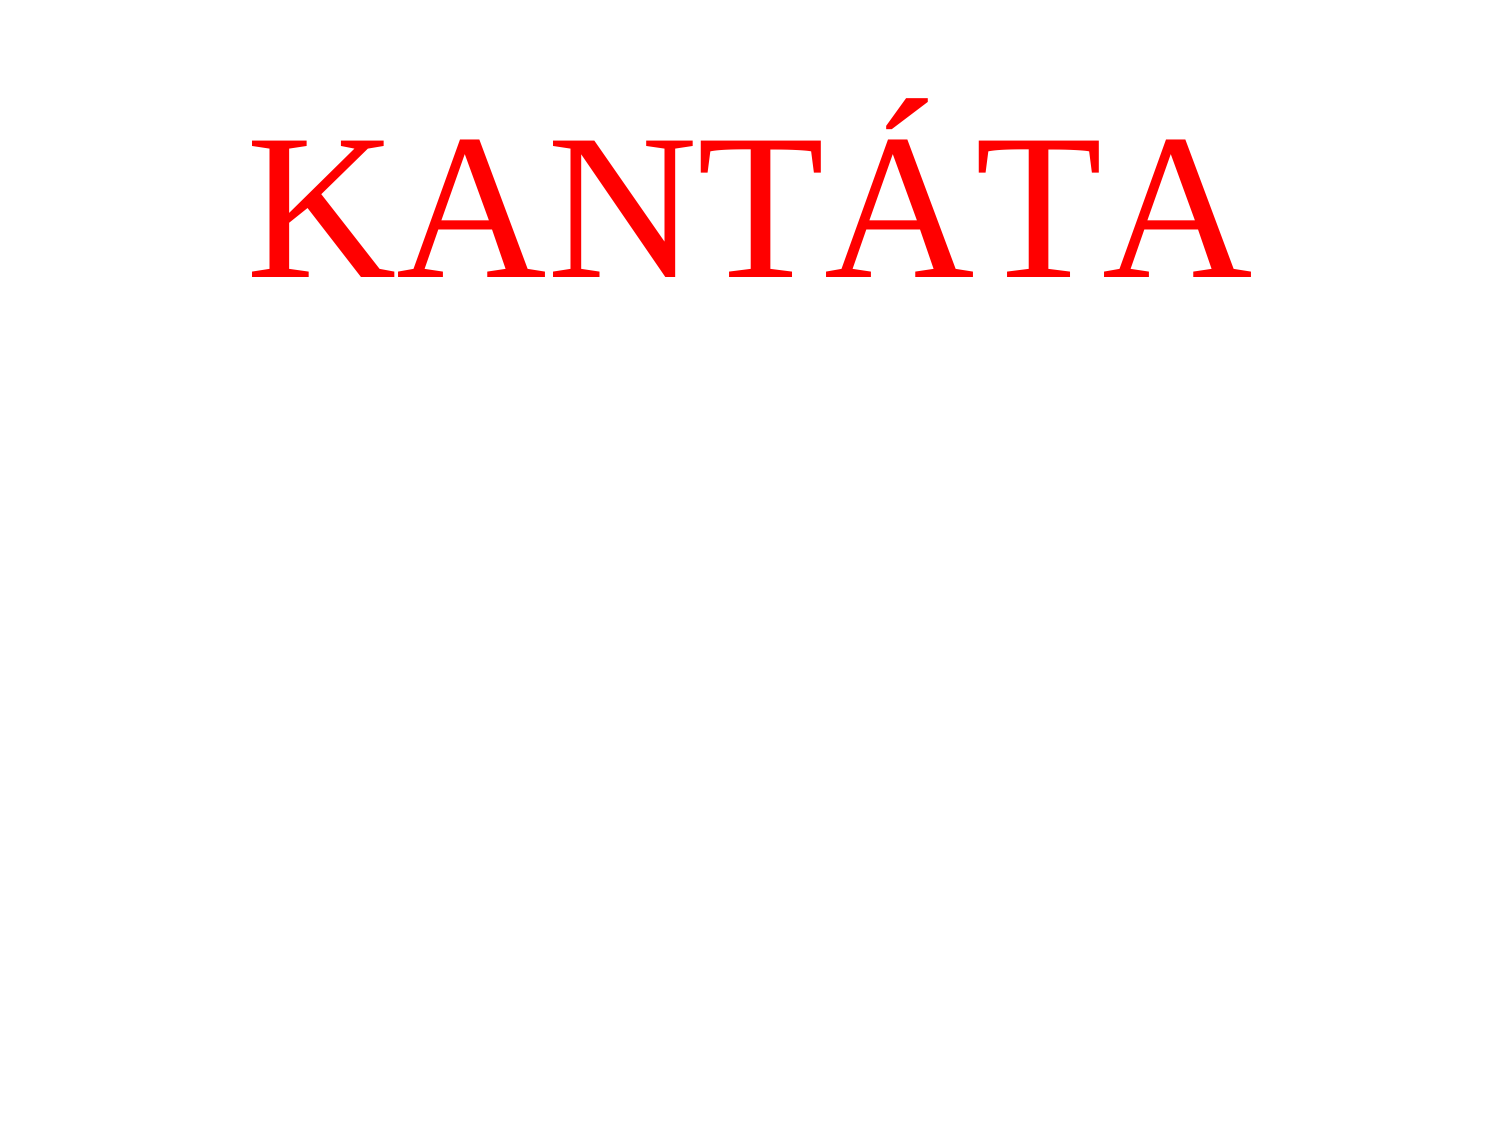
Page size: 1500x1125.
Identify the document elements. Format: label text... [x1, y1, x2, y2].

title KANTÁTA [112, 61, 1388, 327]
